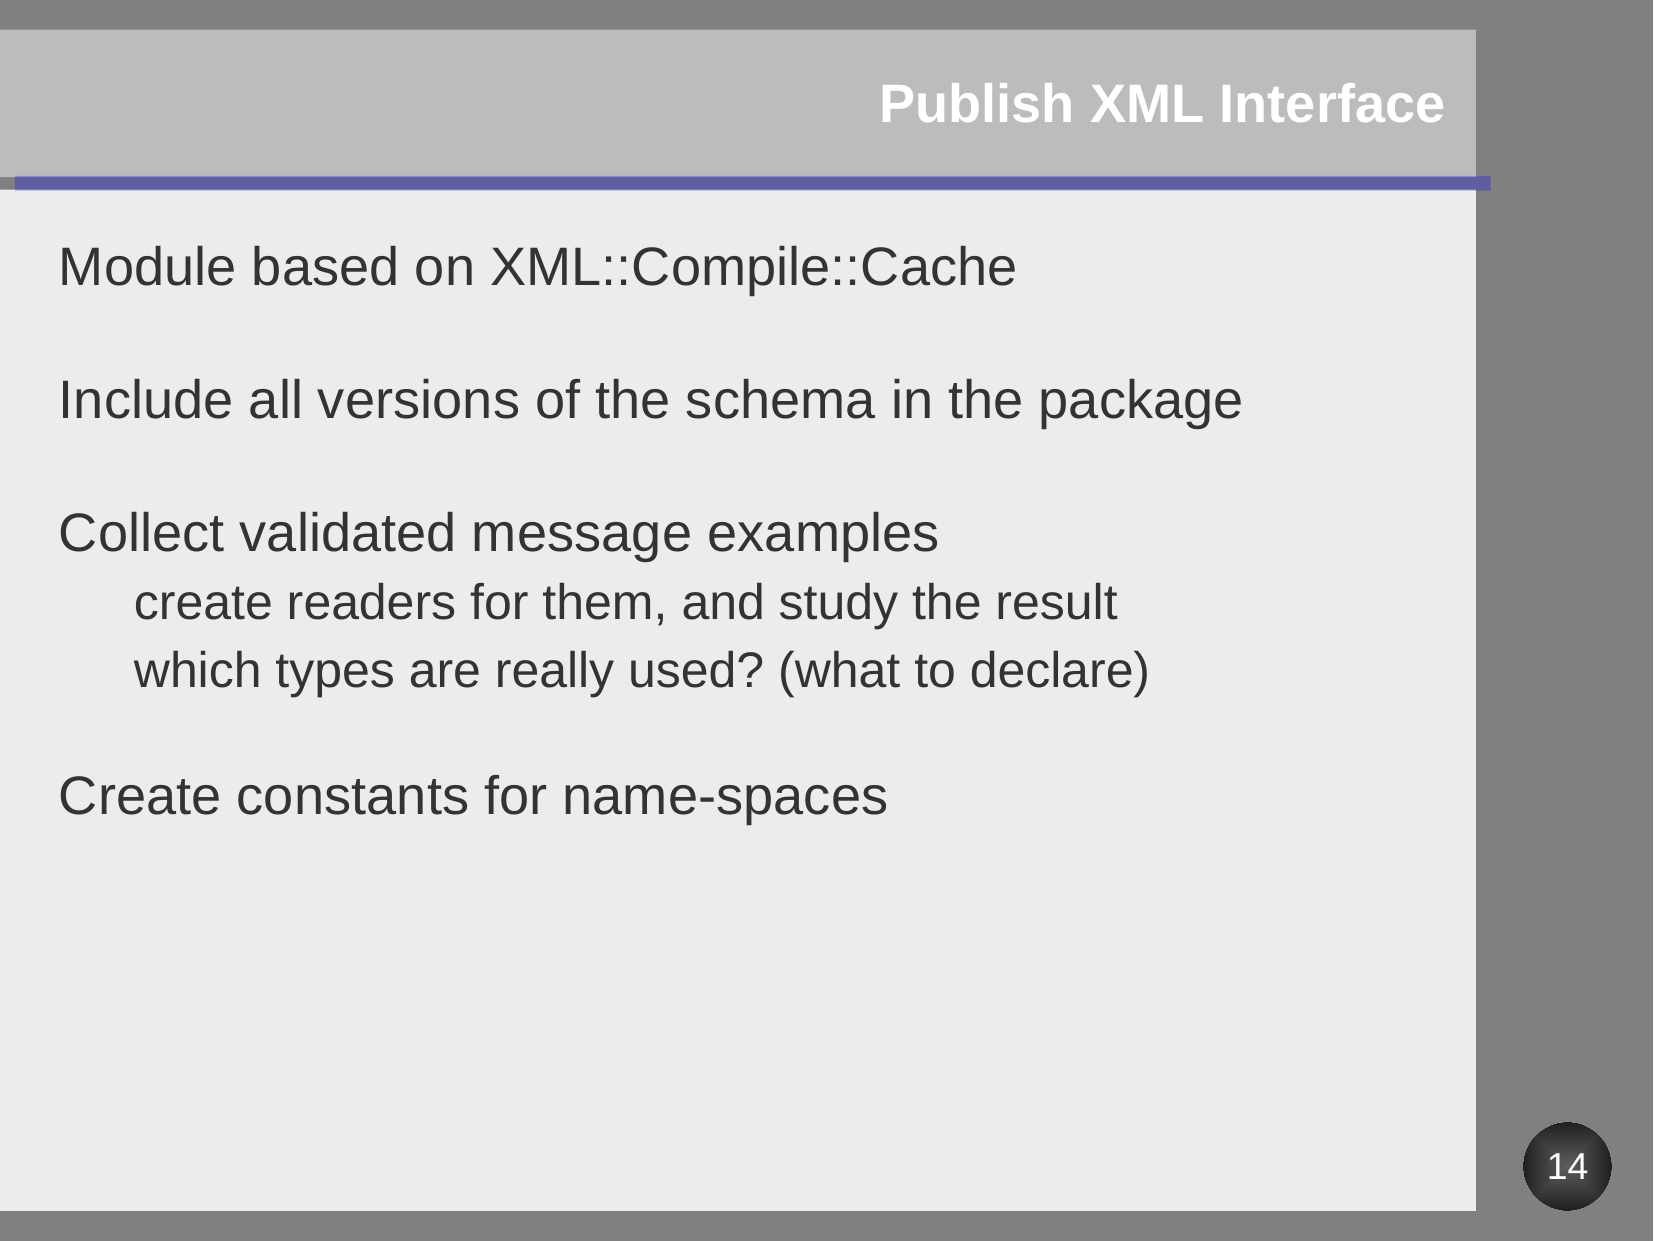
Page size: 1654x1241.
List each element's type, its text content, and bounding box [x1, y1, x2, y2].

list Module based on XML::Compile::Cache Include all versions of the schema in the package Collect validated message examples create readers for them, and study the result which types are really used? (what to declare) Create constants for name-spaces [58, 236, 1417, 1182]
title Publish XML Interface [29, 59, 1447, 148]
